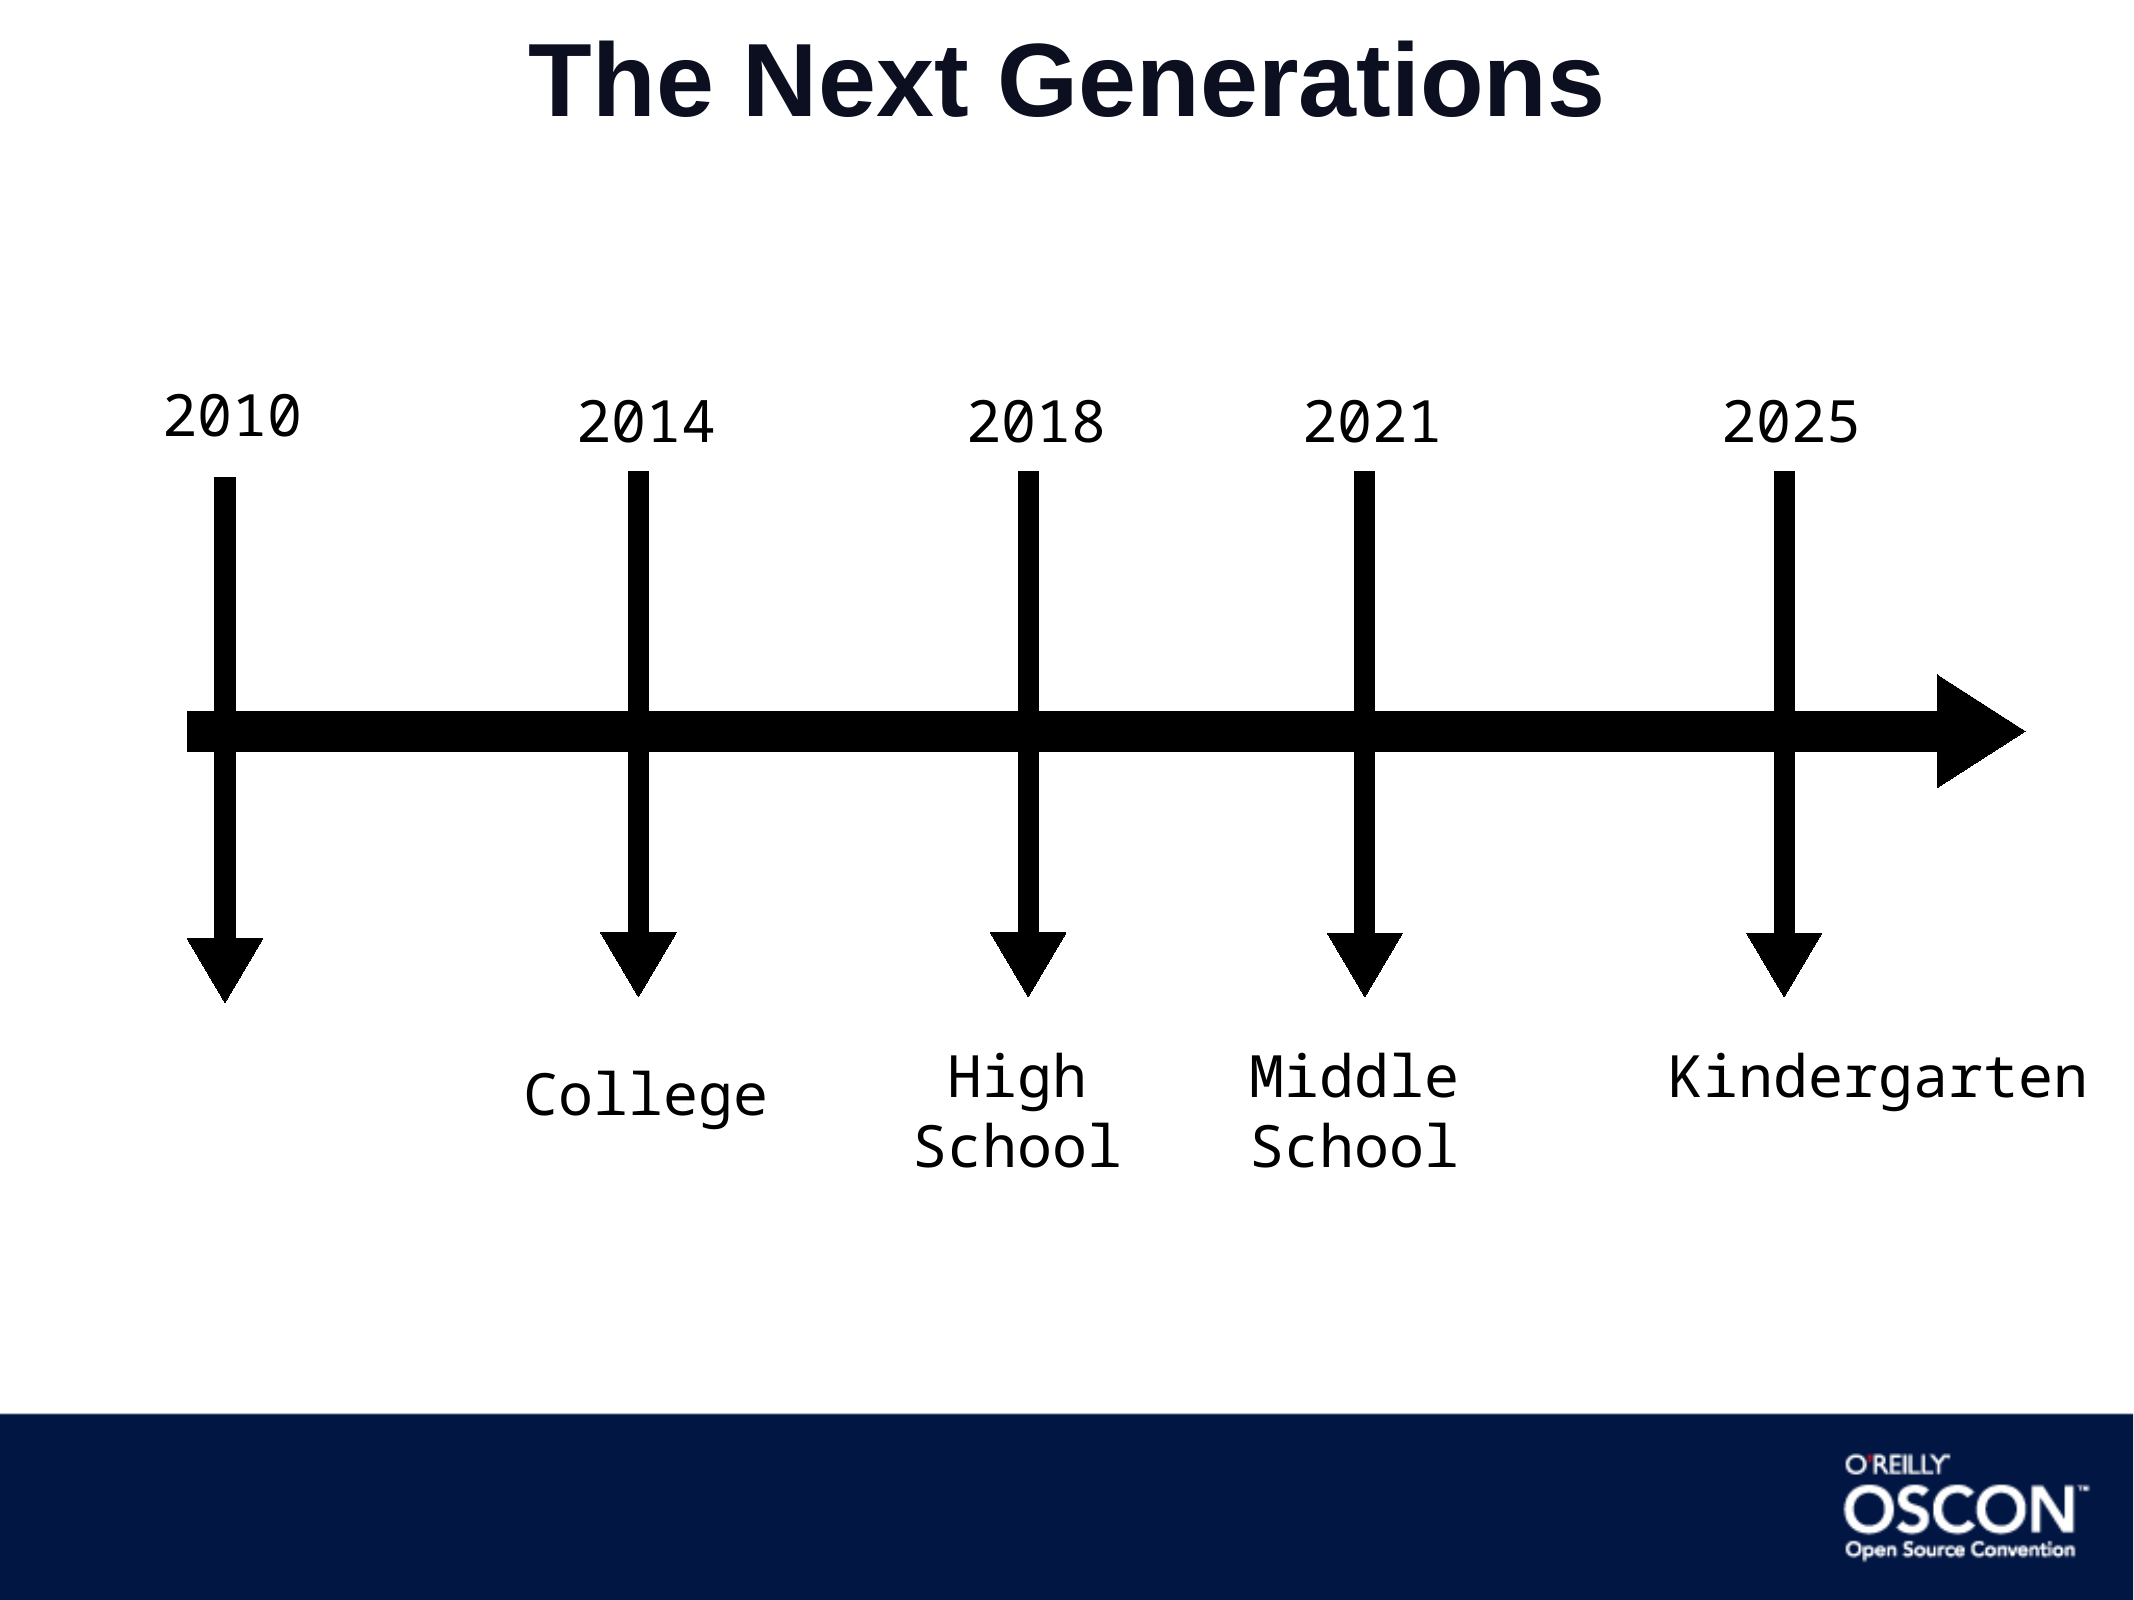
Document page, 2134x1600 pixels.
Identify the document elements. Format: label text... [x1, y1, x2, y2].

text_box 2014 [561, 376, 732, 462]
text_box High School [898, 1031, 1138, 1187]
text_box College [508, 1049, 783, 1135]
text_box Middle School [1234, 1031, 1475, 1187]
text_box 2025 [1707, 376, 1877, 462]
text_box 2021 [1287, 376, 1458, 462]
picture [0, 0, 2134, 1600]
title The Next Generations [41, 0, 2094, 159]
text_box Kindergarten [1654, 1031, 2104, 1117]
text_box 2018 [951, 376, 1121, 462]
text_box 2010 [147, 370, 318, 456]
text_box [187, 471, 2026, 1003]
